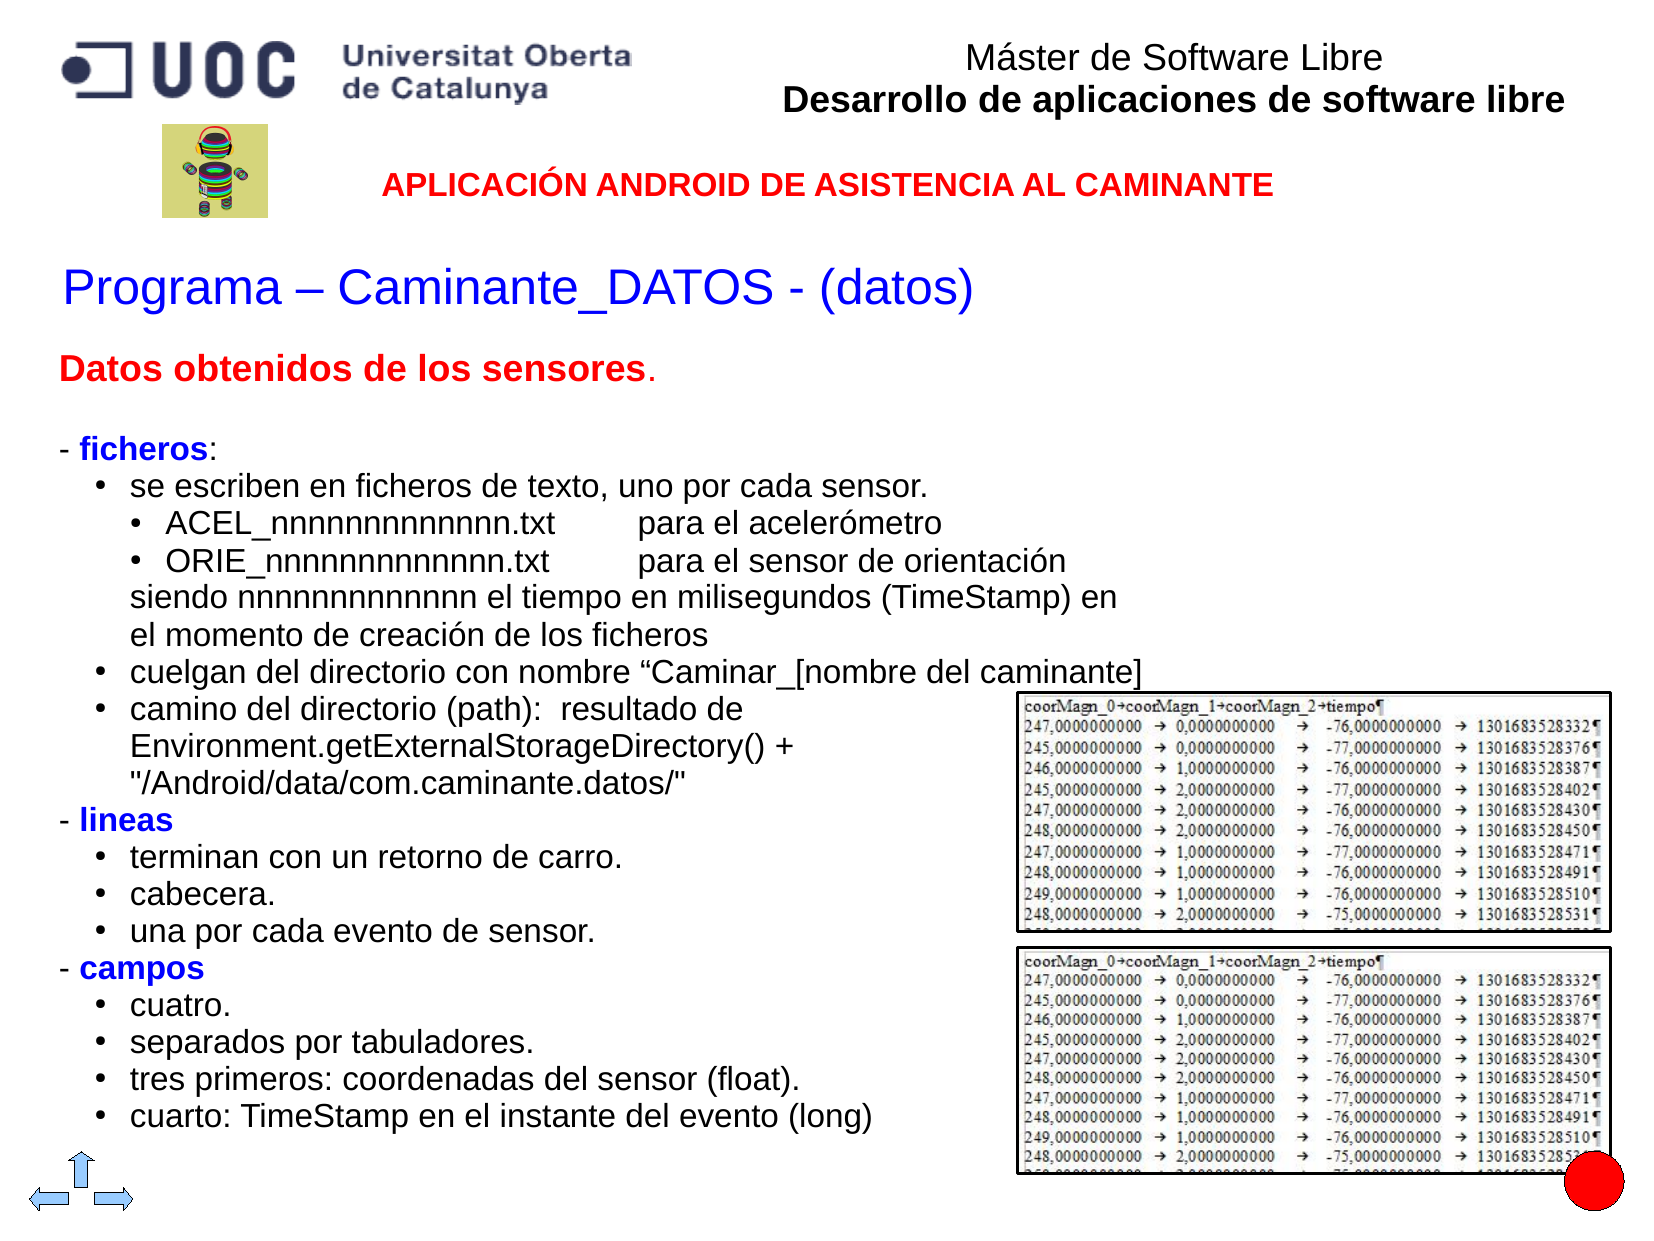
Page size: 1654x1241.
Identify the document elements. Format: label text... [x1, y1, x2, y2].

list Programa – Caminante_DATOS - (datos) [62, 249, 1300, 325]
text_box [68, 1151, 95, 1188]
text_box APLICACIÓN ANDROID DE ASISTENCIA AL CAMINANTE [105, 149, 1552, 222]
text_box Máster de Software Libre Desarrollo de aplicaciones de software libre [754, 29, 1595, 130]
text_box [94, 1187, 133, 1211]
picture [1018, 693, 1610, 931]
text_box Datos obtenidos de los sensores. - ficheros: se escriben en ficheros de texto, uno por cada sensor. ACEL_nnnnnnnnnnnnn.txt para el acelerómetro ORIE_nnnnnnnnnnnnn.txt para el sensor de orientación siendo nnnnnnnnnnnnn el tiempo en milisegundos (TimeStamp) en el momento de creación de los ficheros cuelgan del directorio con nombre “Caminar_[nombre del caminante] camino del directorio (path): resultado de Environment.getExternalStorageDirectory() + "/Android/data/com.caminante.datos/" - lineas terminan con un retorno de carro. cabecera. una por cada evento de sensor. - campos cuatro. separados por tabuladores. tres primeros: coordenadas del sensor (float). cuarto: TimeStamp en el instante del evento (long) [44, 339, 1167, 1196]
picture [61, 41, 632, 105]
picture [1018, 949, 1610, 1172]
text_box [1564, 1151, 1625, 1211]
picture [162, 124, 268, 218]
text_box [29, 1187, 69, 1211]
